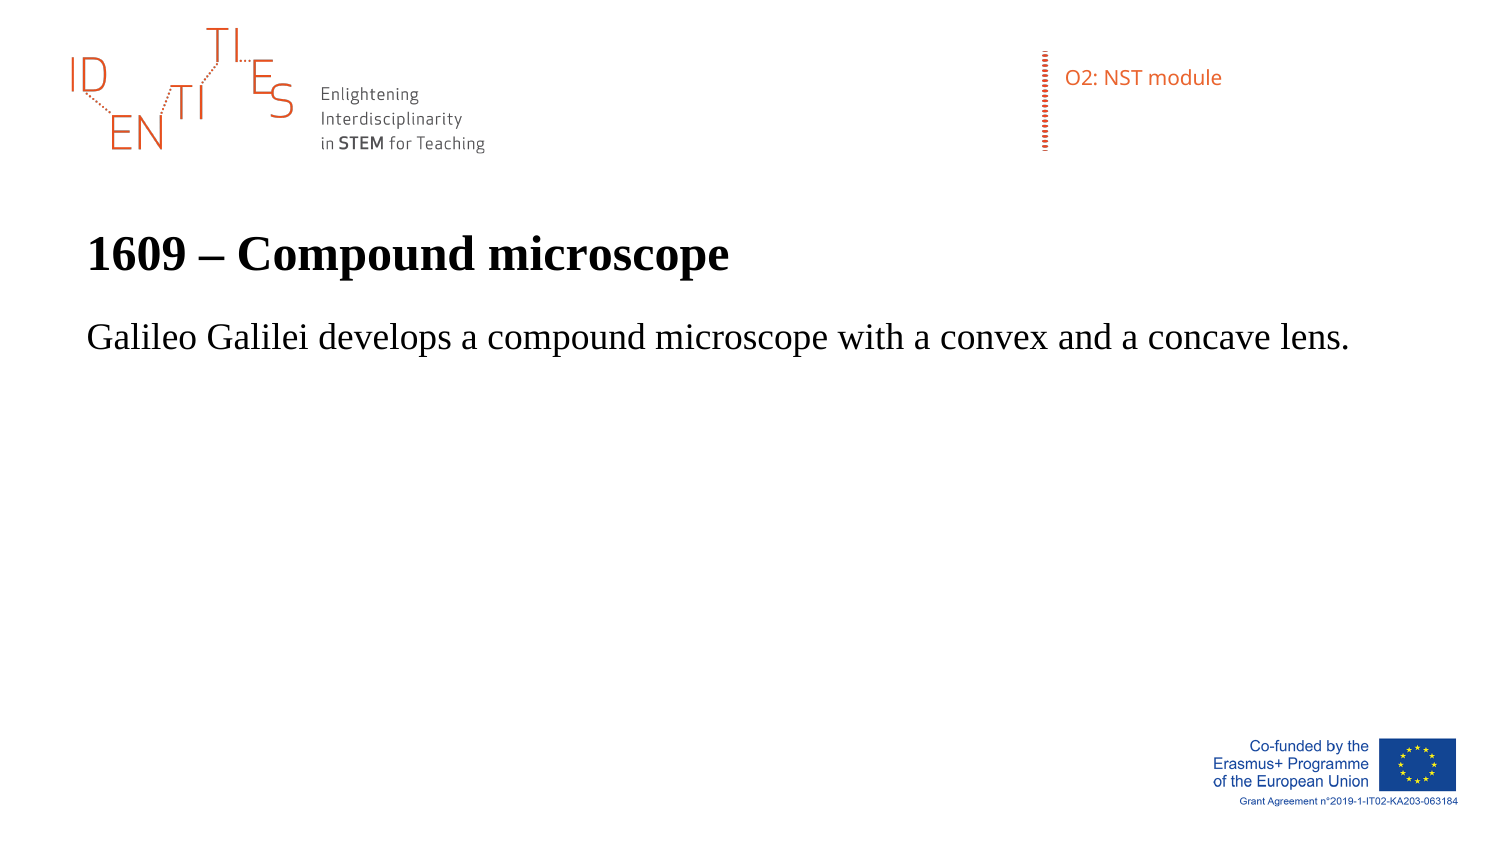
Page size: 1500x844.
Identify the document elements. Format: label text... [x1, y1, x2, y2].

text_box 1609 – Compound microscope Galileo Galilei develops a compound microscope with a convex and a concave lens. [71, 196, 1431, 438]
picture [1042, 51, 1051, 151]
text_box O2: NST module [1051, 57, 1472, 139]
picture [1208, 735, 1459, 810]
picture [71, 24, 485, 157]
